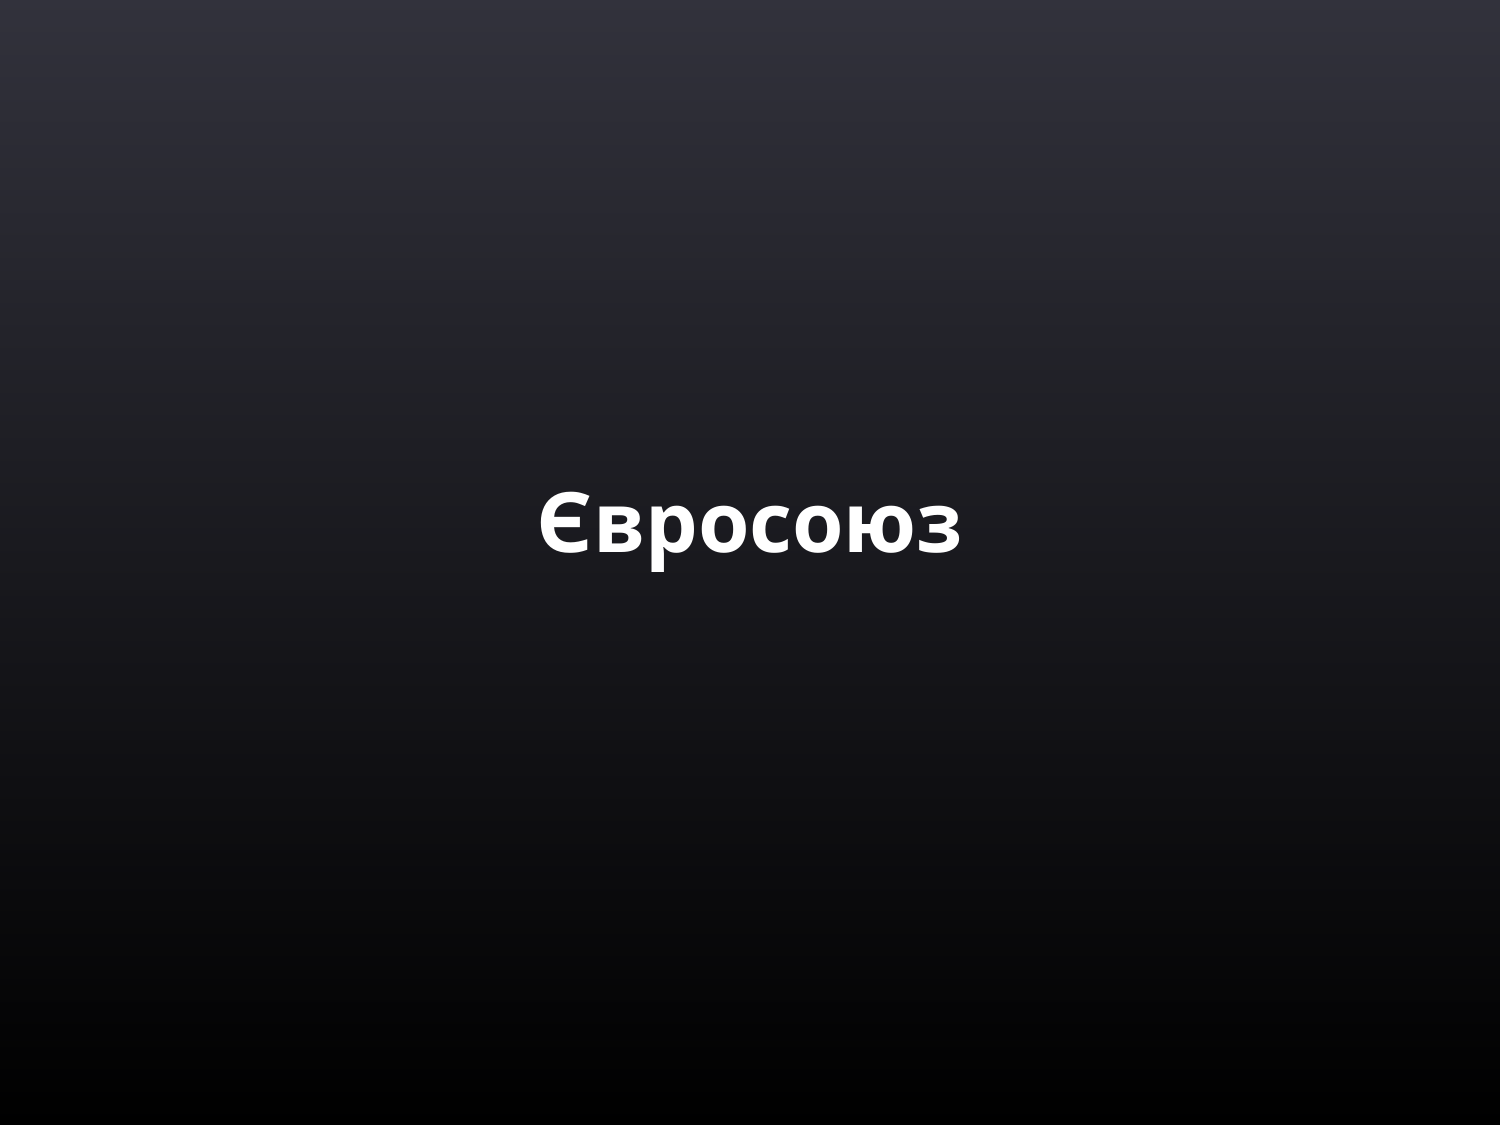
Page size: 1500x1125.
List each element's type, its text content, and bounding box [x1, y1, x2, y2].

title Євросоюз [62, 424, 1438, 613]
